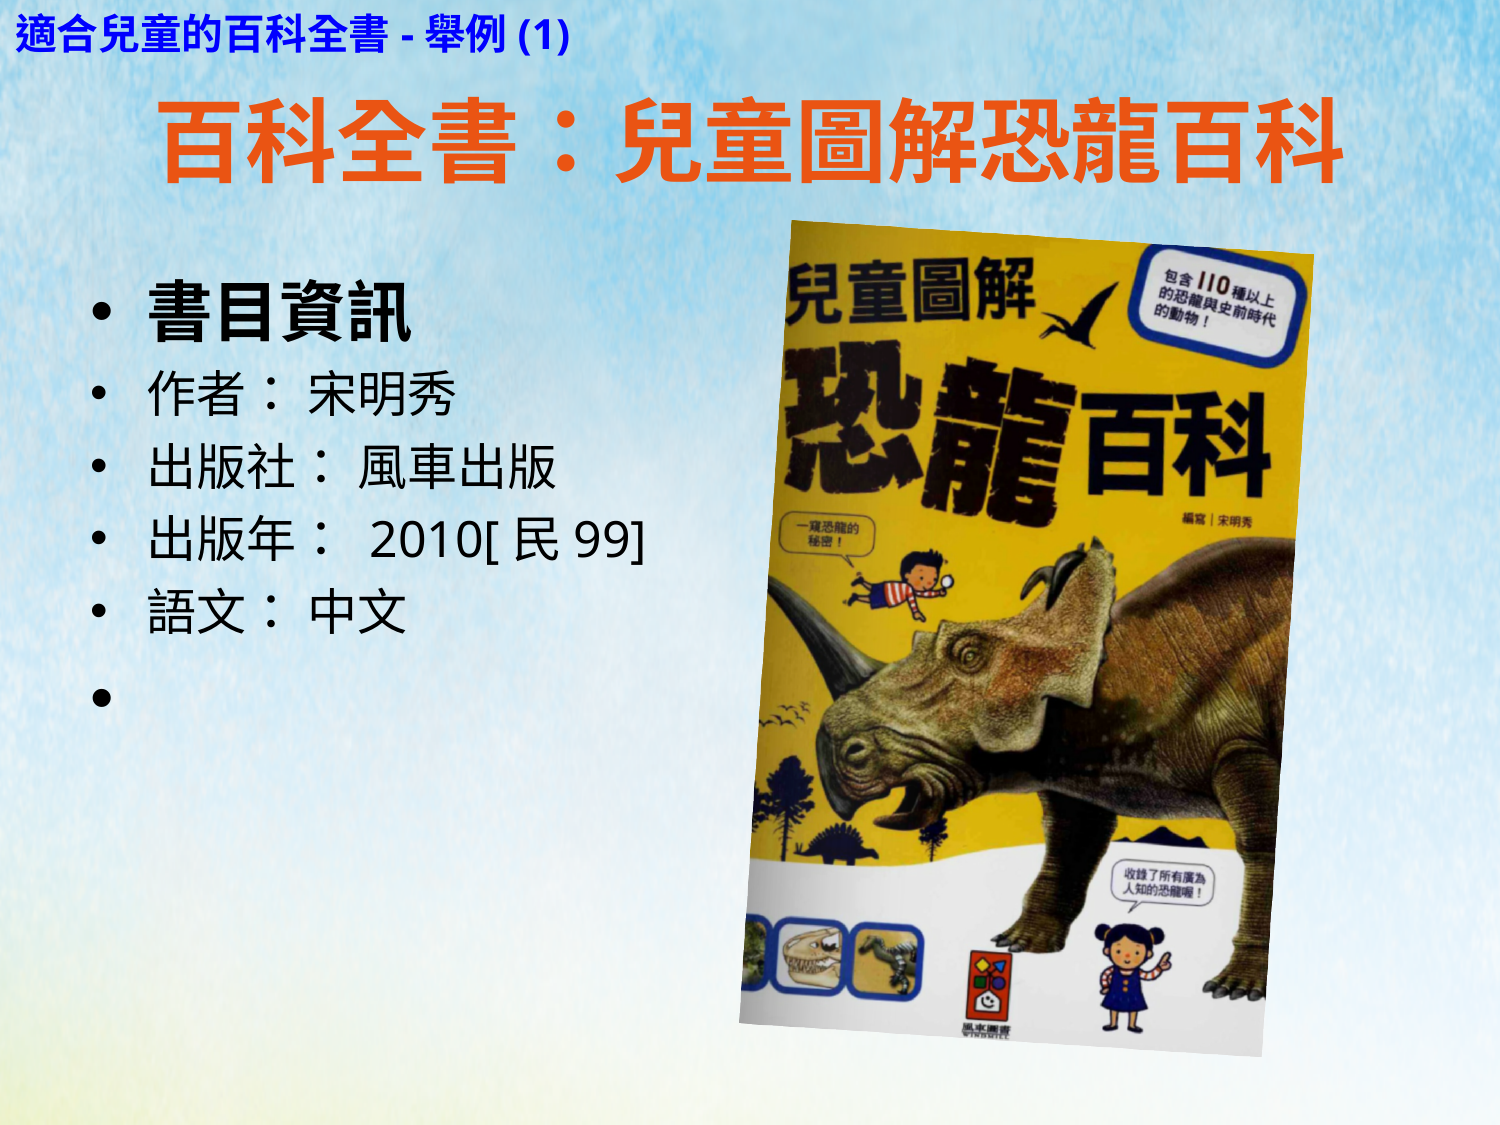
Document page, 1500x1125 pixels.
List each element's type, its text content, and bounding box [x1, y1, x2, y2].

list 書目資訊 作者： 宋明秀 出版社： 風車出版 出版年： 2010[民99] 語文： 中文 [75, 262, 787, 1005]
text_box 適合兒童的百科全書-舉例(1) [0, 0, 585, 65]
title 百科全書：兒童圖解恐龍百科 [75, 45, 1426, 233]
picture [738, 219, 1314, 1057]
